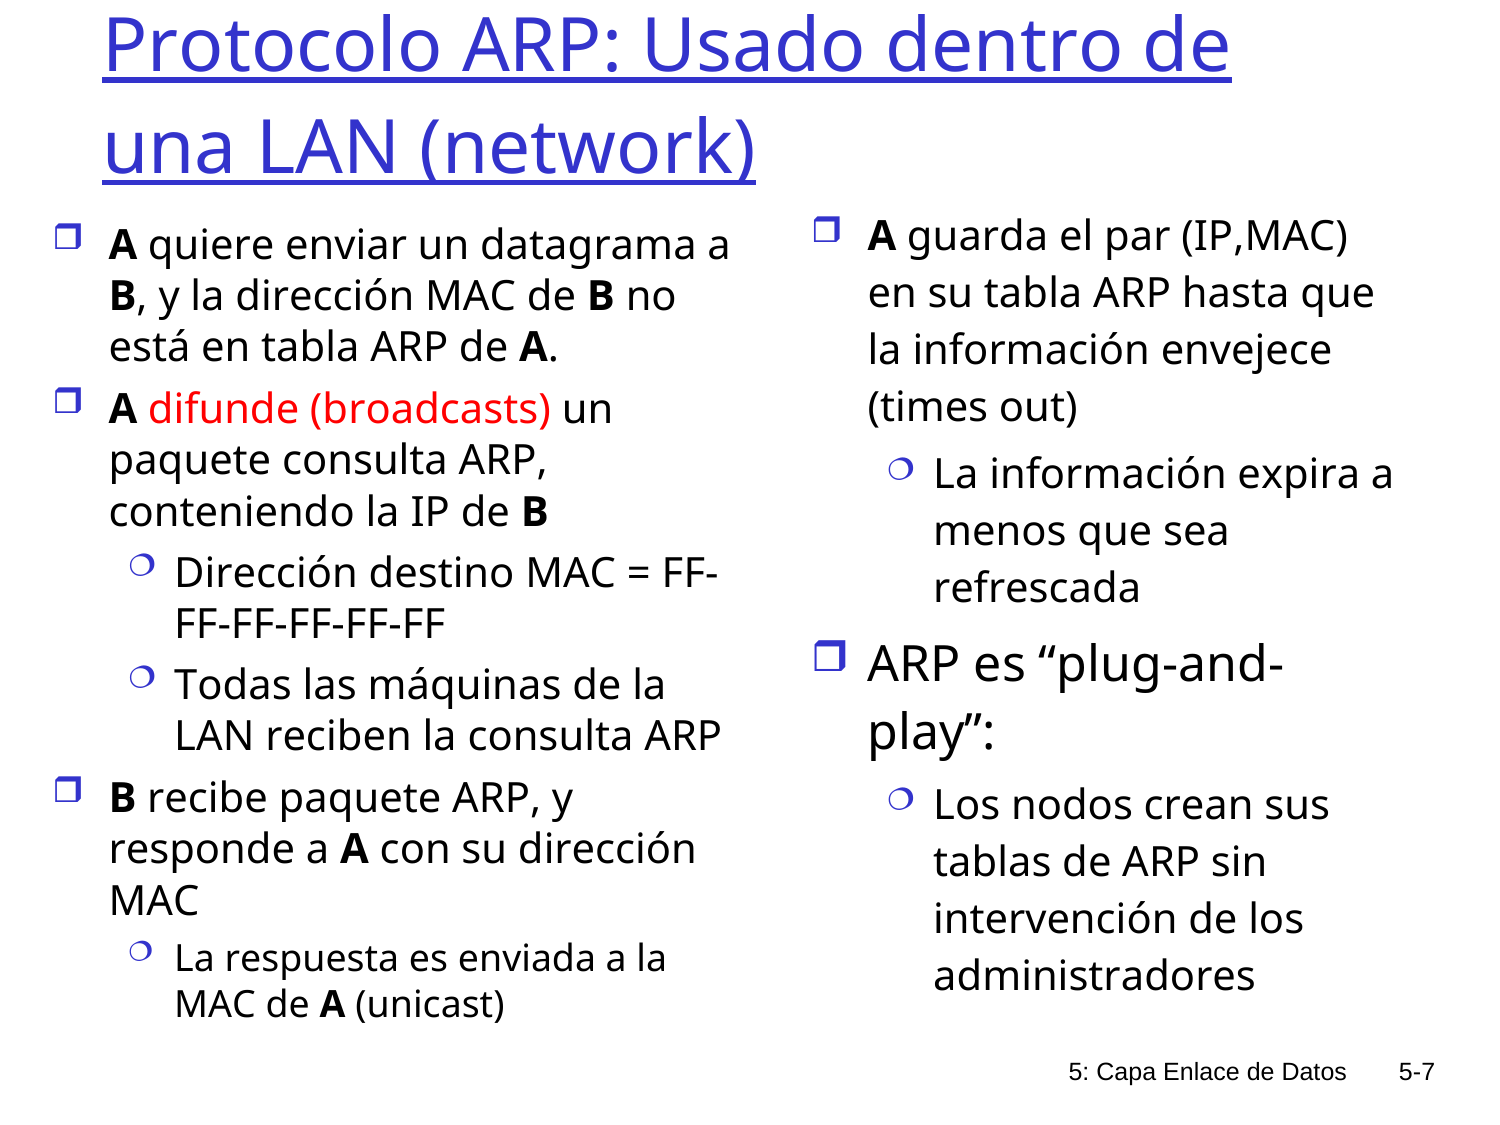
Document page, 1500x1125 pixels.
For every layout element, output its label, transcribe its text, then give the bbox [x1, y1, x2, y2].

list A guarda el par (IP,MAC) en su tabla ARP hasta que la información envejece (times out) La información expira a menos que sea refrescada ARP es “plug-and-play”: Los nodos crean sus tablas de ARP sin intervención de los administradores [796, 198, 1422, 901]
title Protocolo ARP: Usado dentro de una LAN (network) [87, 0, 1363, 188]
list A quiere enviar un datagrama a B, y la dirección MAC de B no está en tabla ARP de A. A difunde (broadcasts) un paquete consulta ARP, conteniendo la IP de B Dirección destino MAC = FF-FF-FF-FF-FF-FF Todas las máquinas de la LAN reciben la consulta ARP B recibe paquete ARP, y responde a A con su dirección MAC La respuesta es enviada a la MAC de A (unicast) [37, 210, 751, 1088]
